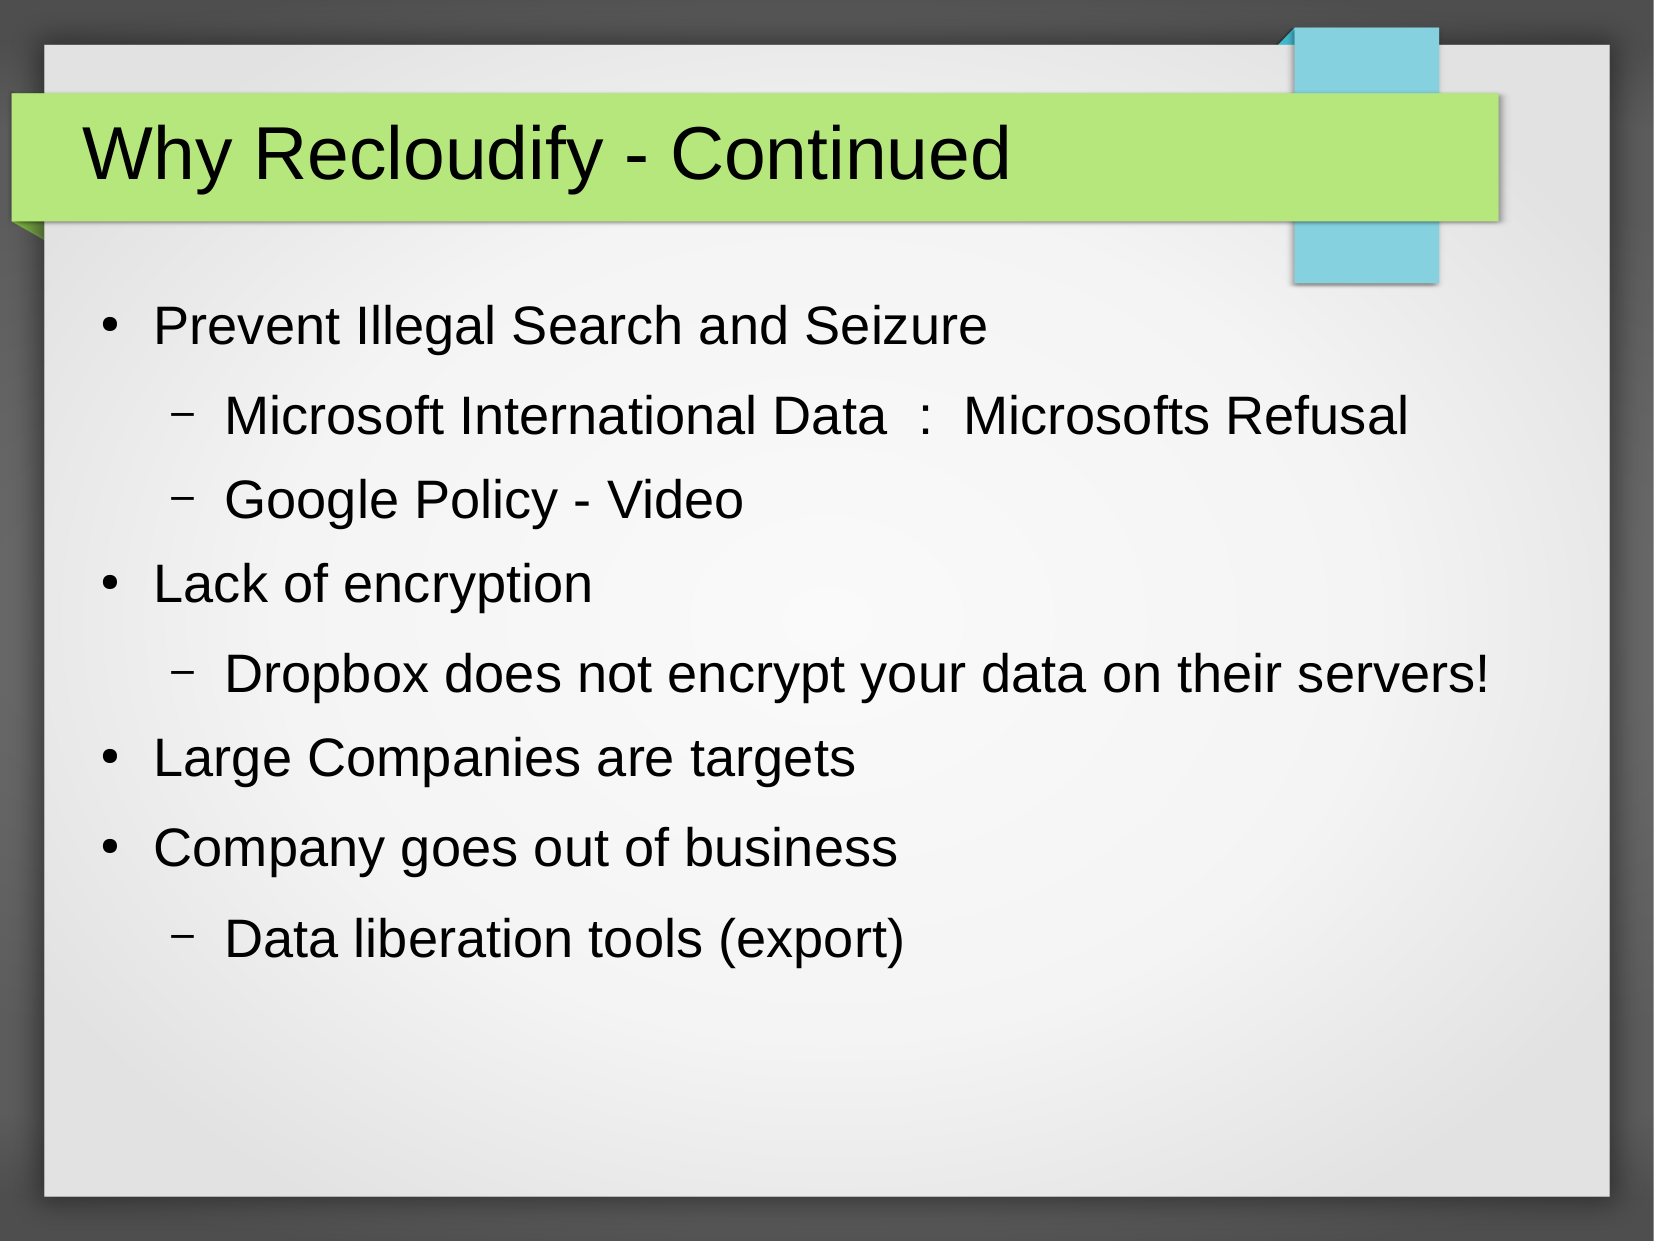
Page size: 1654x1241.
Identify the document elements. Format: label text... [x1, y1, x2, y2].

list Prevent Illegal Search and Seizure Microsoft International Data : Microsofts Refusal Google Policy - Video Lack of encryption Dropbox does not encrypt your data on their servers! Large Companies are targets Company goes out of business Data liberation tools (export) [82, 295, 1571, 1015]
picture [0, 0, 1654, 1241]
title Why Recloudify - Continued [82, 94, 1264, 213]
